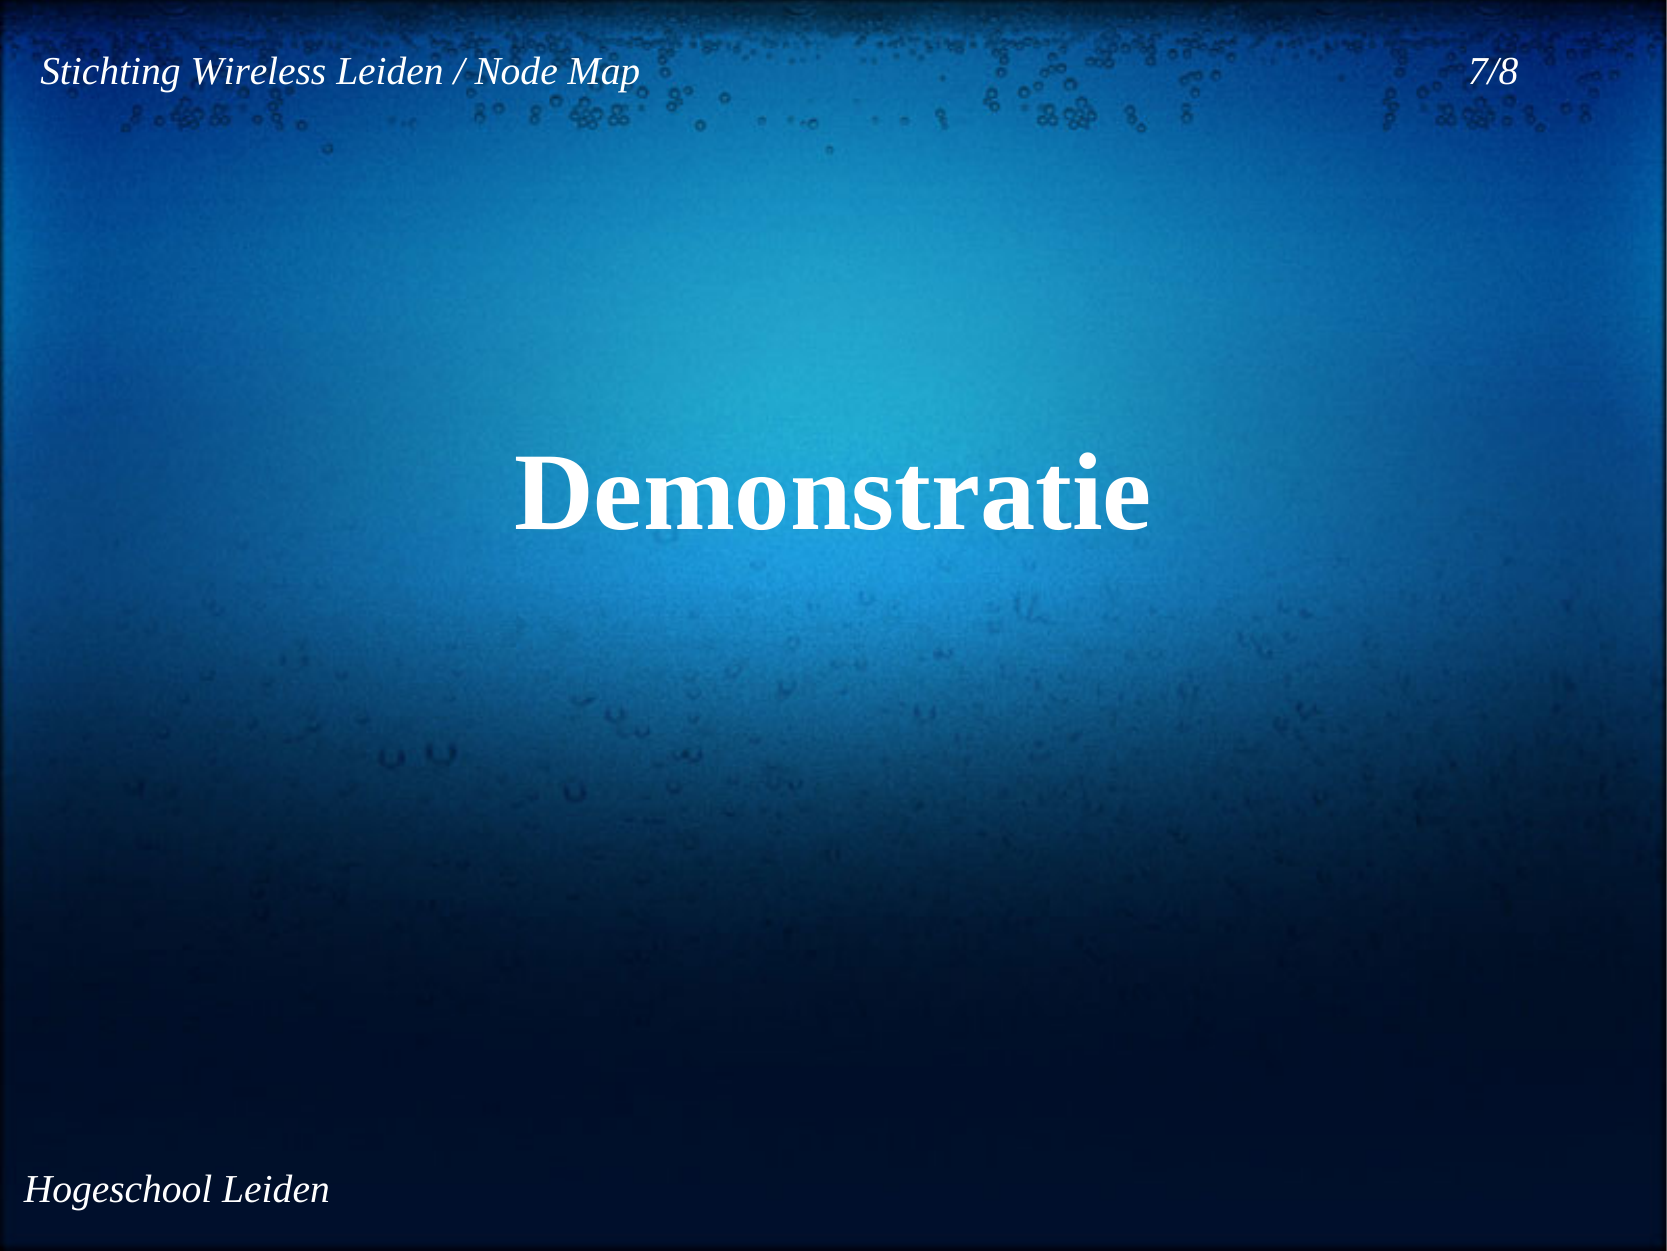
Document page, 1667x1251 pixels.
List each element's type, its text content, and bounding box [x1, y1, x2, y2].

picture [0, 0, 1667, 1251]
text_box Hogeschool Leiden [23, 1166, 1612, 1212]
title Stichting Wireless Leiden / Node Map 7/8 [40, 48, 1629, 96]
list Demonstratie [465, 428, 1201, 795]
